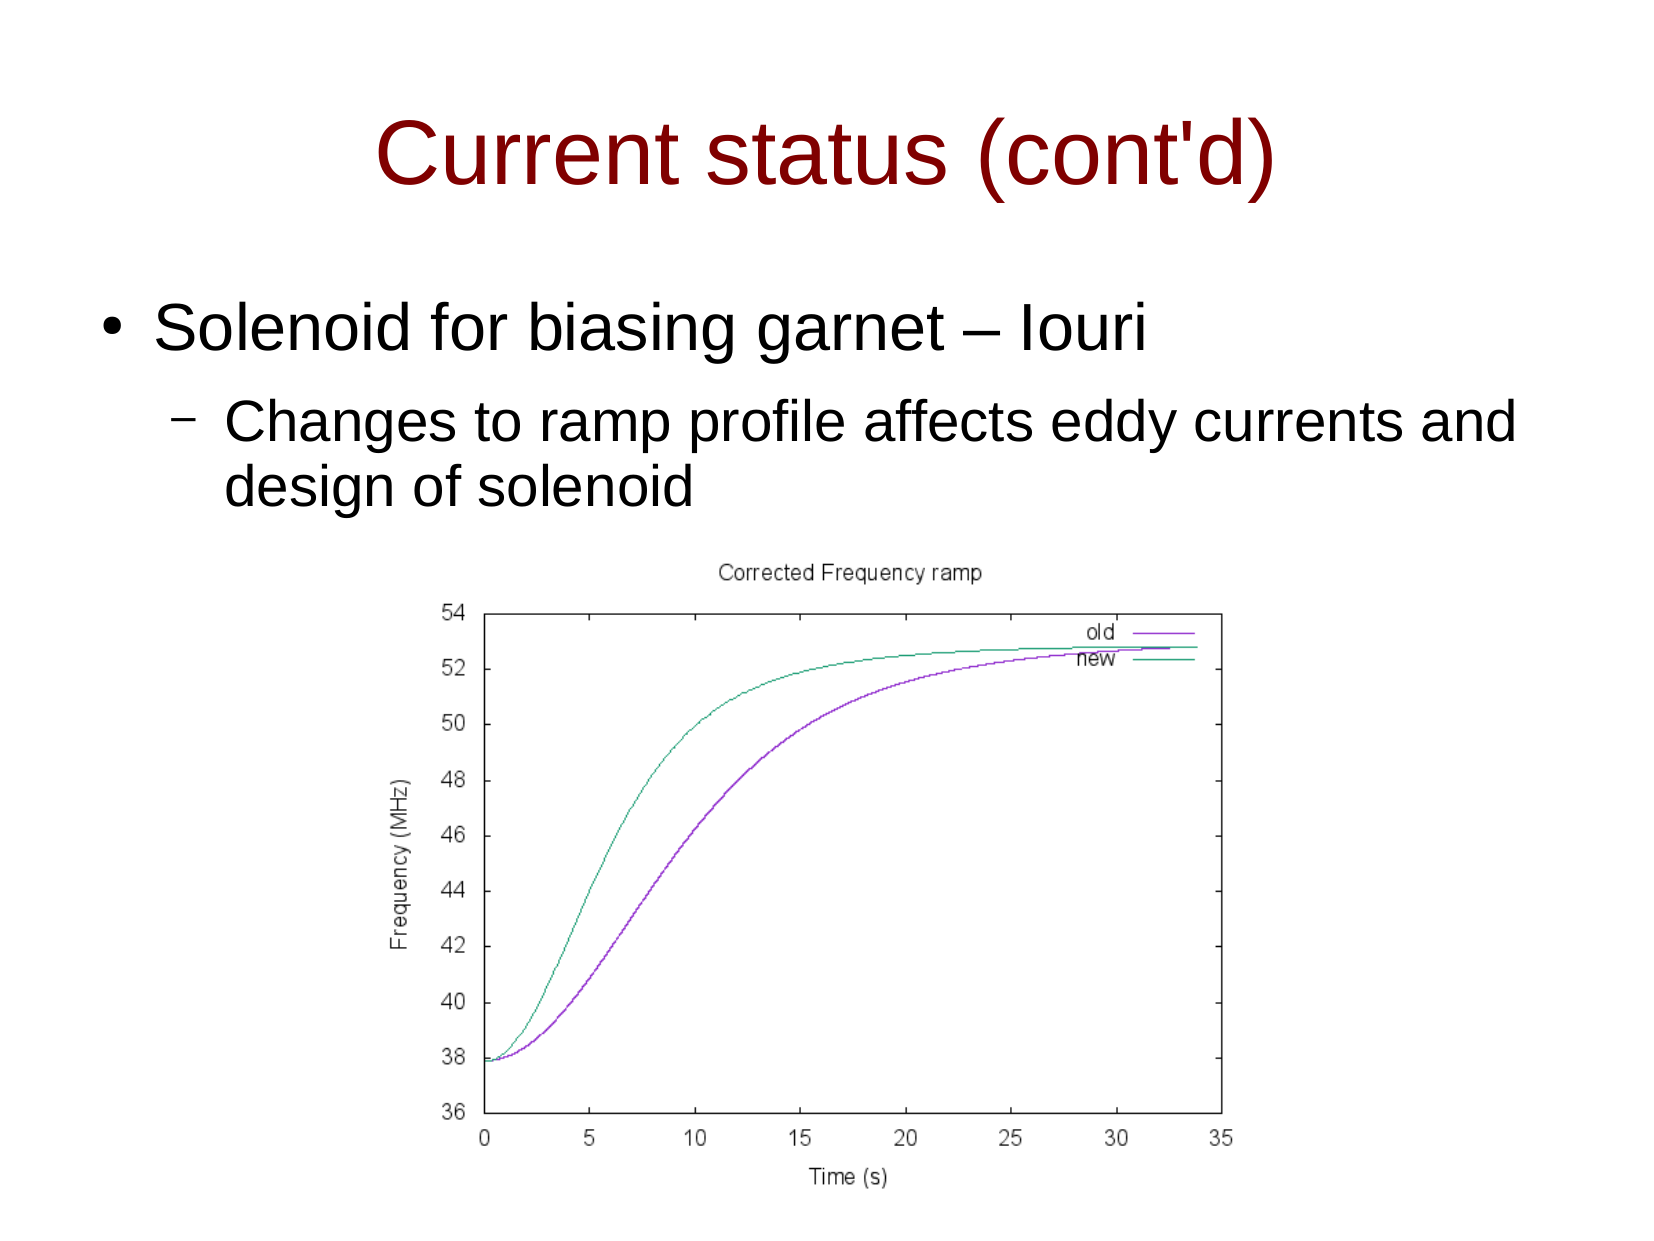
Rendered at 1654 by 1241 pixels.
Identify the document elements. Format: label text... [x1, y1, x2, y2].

title Current status (cont'd) [82, 49, 1571, 257]
picture [382, 535, 1264, 1197]
list Solenoid for biasing garnet – Iouri Changes to ramp profile affects eddy currents and design of solenoid [82, 290, 1571, 1010]
